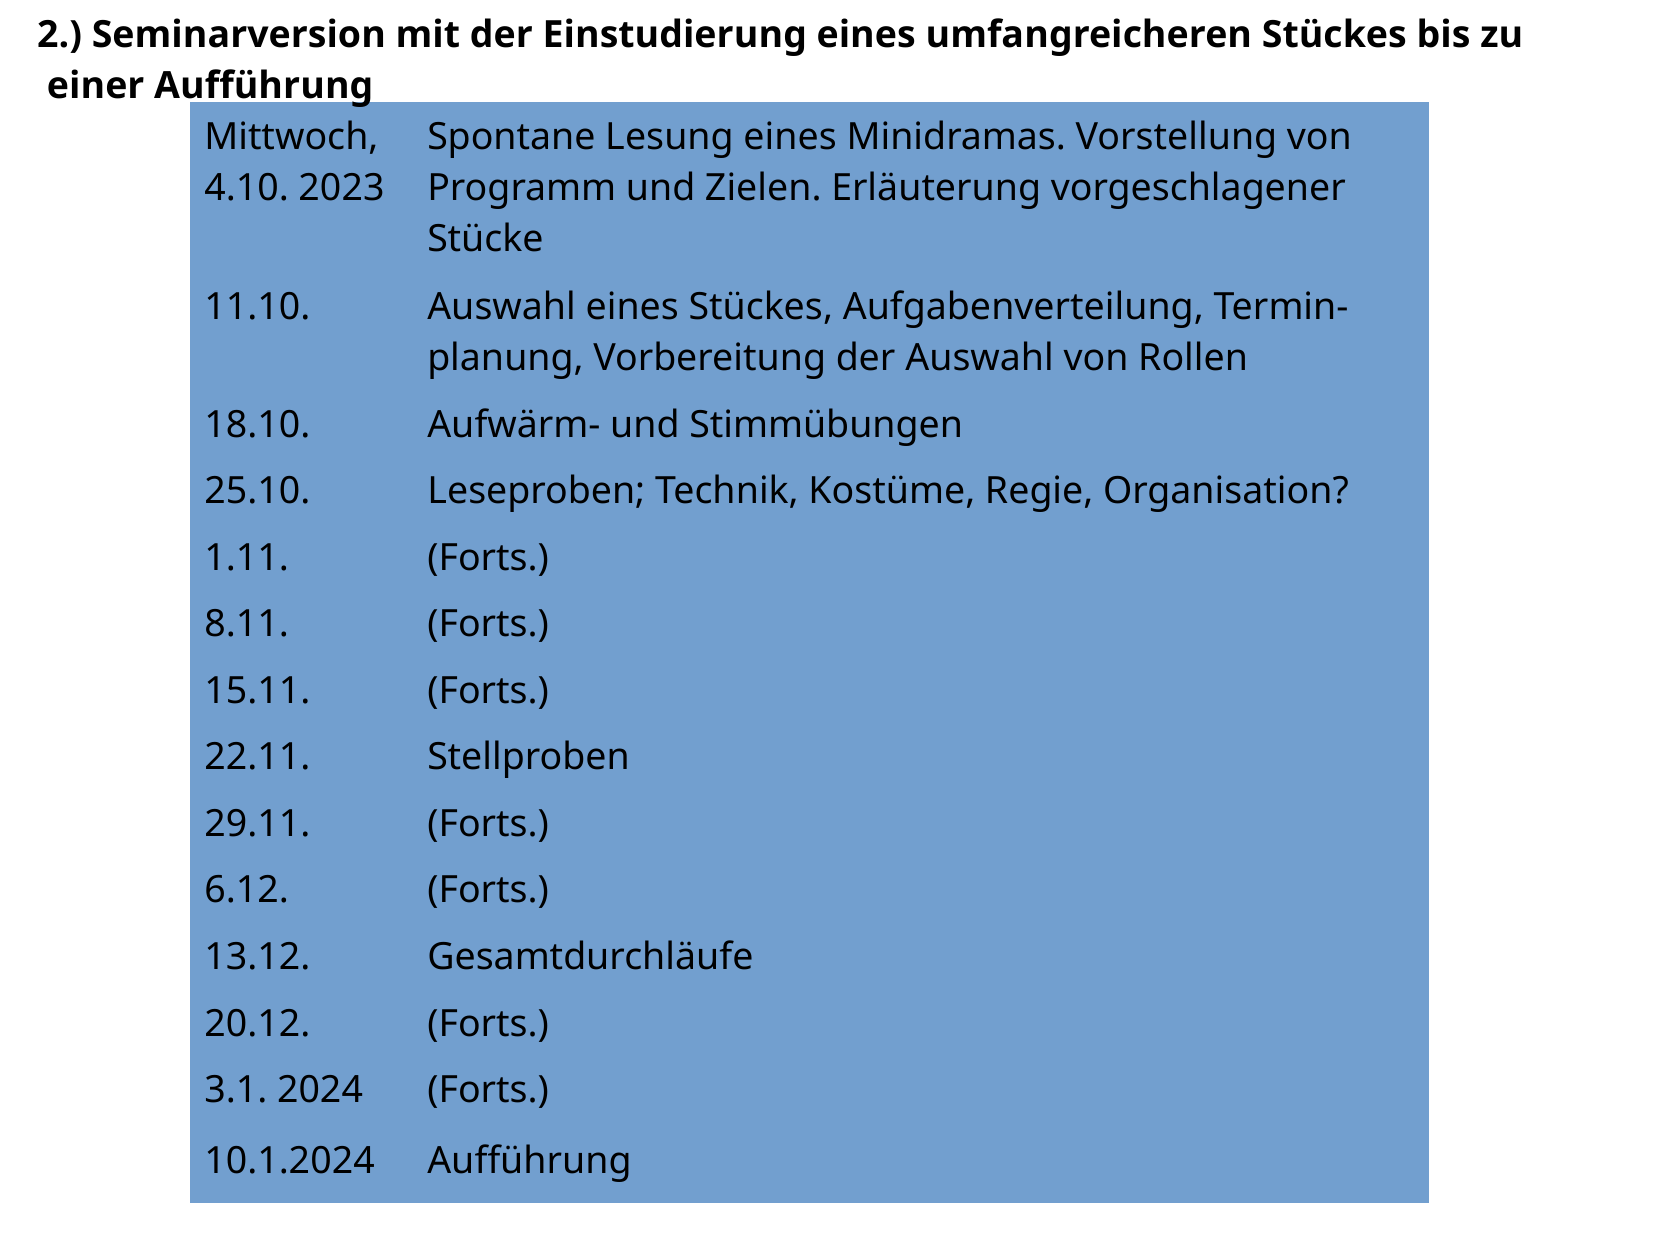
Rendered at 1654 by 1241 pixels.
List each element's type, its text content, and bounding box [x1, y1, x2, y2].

table_cell (Forts.) [413, 789, 1429, 855]
table_cell 1.11. [190, 523, 413, 589]
table_cell 6.12. [190, 855, 413, 922]
table_cell Gesamtdurchläufe [413, 922, 1429, 989]
table_cell (Forts.) [413, 656, 1429, 722]
table_cell Auswahl eines Stückes, Aufgabenverteilung, Termin-planung, Vorbereitung der Auswahl von Rollen [413, 272, 1429, 390]
table_cell 3.1. 2024 [190, 1056, 413, 1127]
table_cell 8.11. [190, 589, 413, 656]
table_cell 10.1.2024 [190, 1127, 413, 1203]
table_cell (Forts.) [413, 523, 1429, 589]
text_box 2.) Seminarversion mit der Einstudierung eines umfangreicheren Stückes bis zu einer Aufführung [22, 0, 1654, 105]
table_header Spontane Lesung eines Minidramas. Vorstellung von Programm und Zielen. Erläuterung vorgeschlagener Stücke [413, 105, 1429, 272]
table_cell 11.10. [190, 272, 413, 390]
table_cell Aufwärm- und Stimmübungen [413, 390, 1429, 456]
table_cell 22.11. [190, 722, 413, 789]
table_cell 18.10. [190, 390, 413, 456]
table_cell (Forts.) [413, 855, 1429, 922]
table_header Mittwoch, 4.10. 2023 [190, 105, 413, 272]
table_cell 25.10. [190, 456, 413, 523]
table_cell (Forts.) [413, 1056, 1429, 1127]
table_cell (Forts.) [413, 589, 1429, 656]
table_cell Leseproben; Technik, Kostüme, Regie, Organisation? [413, 456, 1429, 523]
table_cell 15.11. [190, 656, 413, 722]
table_cell 20.12. [190, 989, 413, 1056]
table_cell (Forts.) [413, 989, 1429, 1056]
table_cell 13.12. [190, 922, 413, 989]
table_cell Aufführung [413, 1127, 1429, 1203]
table_cell Stellproben [413, 722, 1429, 789]
table_cell 29.11. [190, 789, 413, 855]
